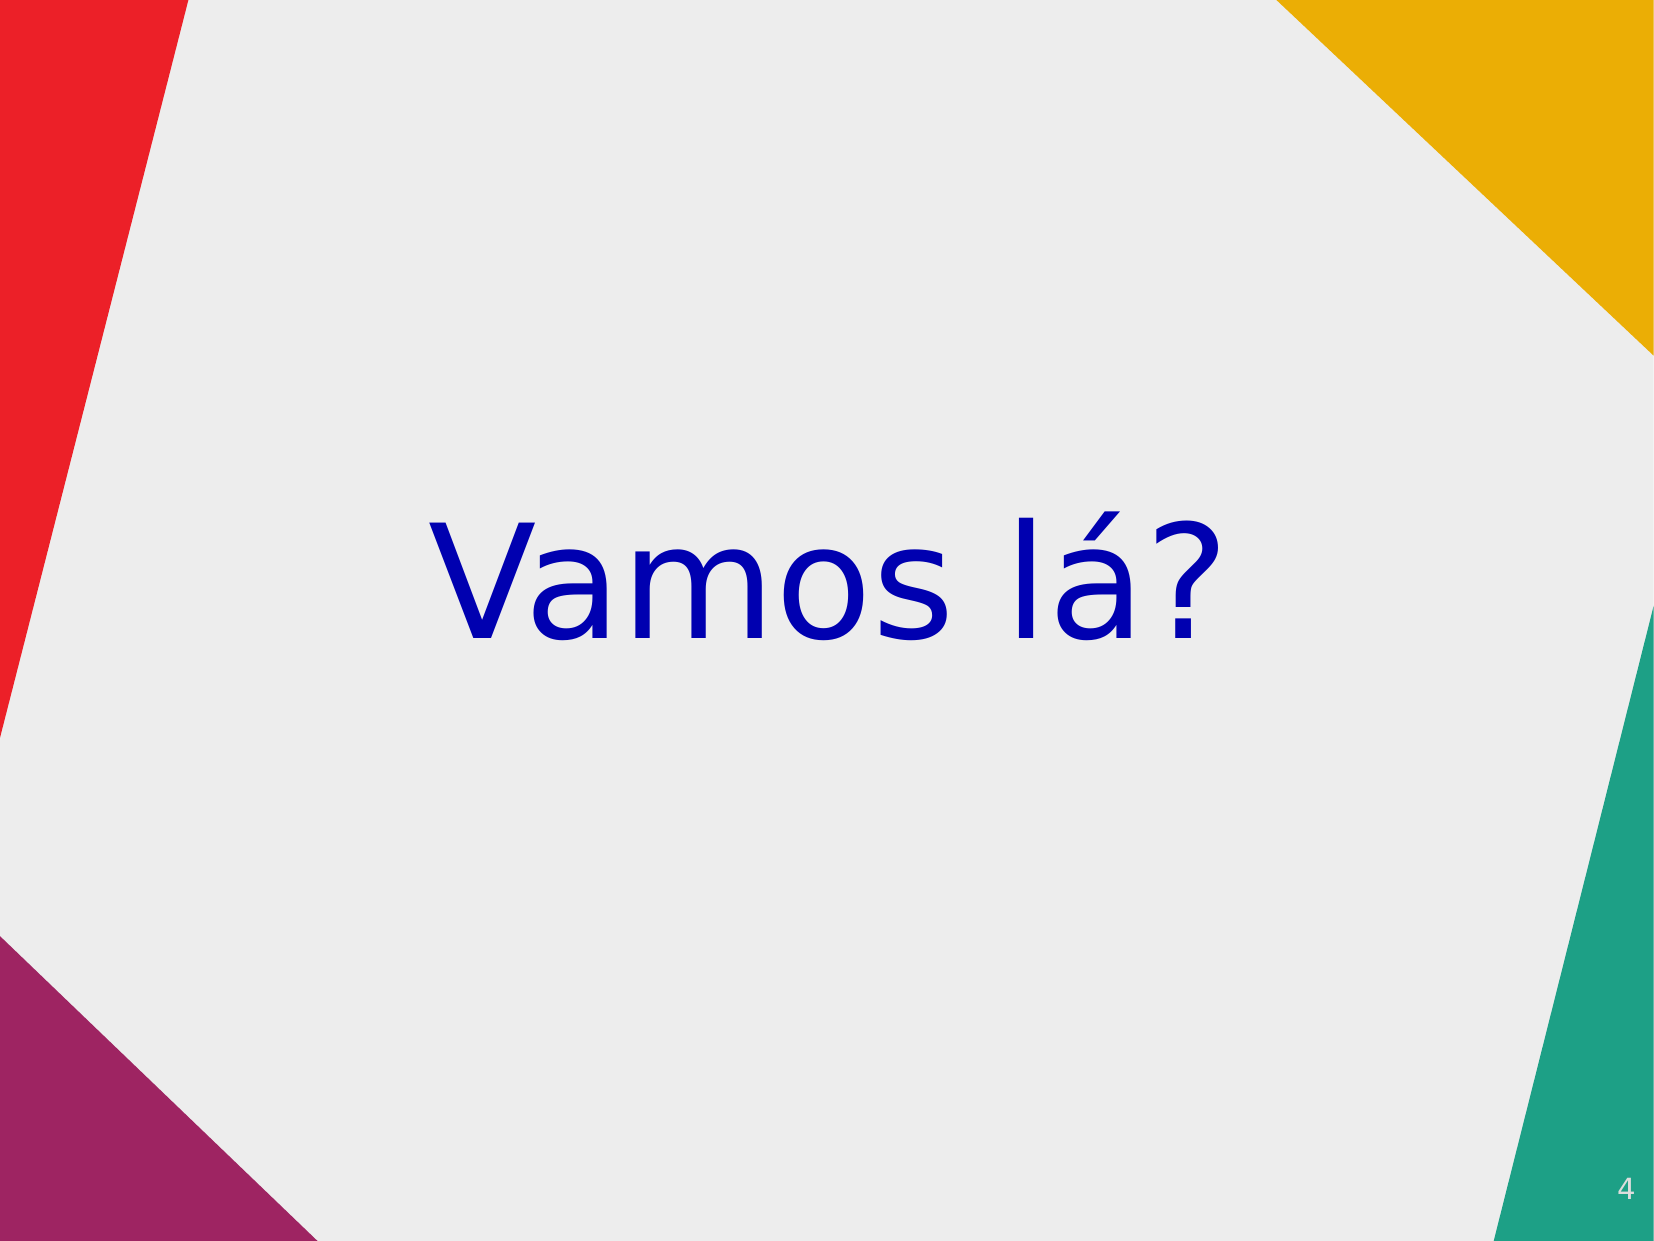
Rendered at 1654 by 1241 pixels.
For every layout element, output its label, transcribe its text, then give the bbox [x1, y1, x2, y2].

text_box Vamos lá? [413, 484, 1264, 868]
